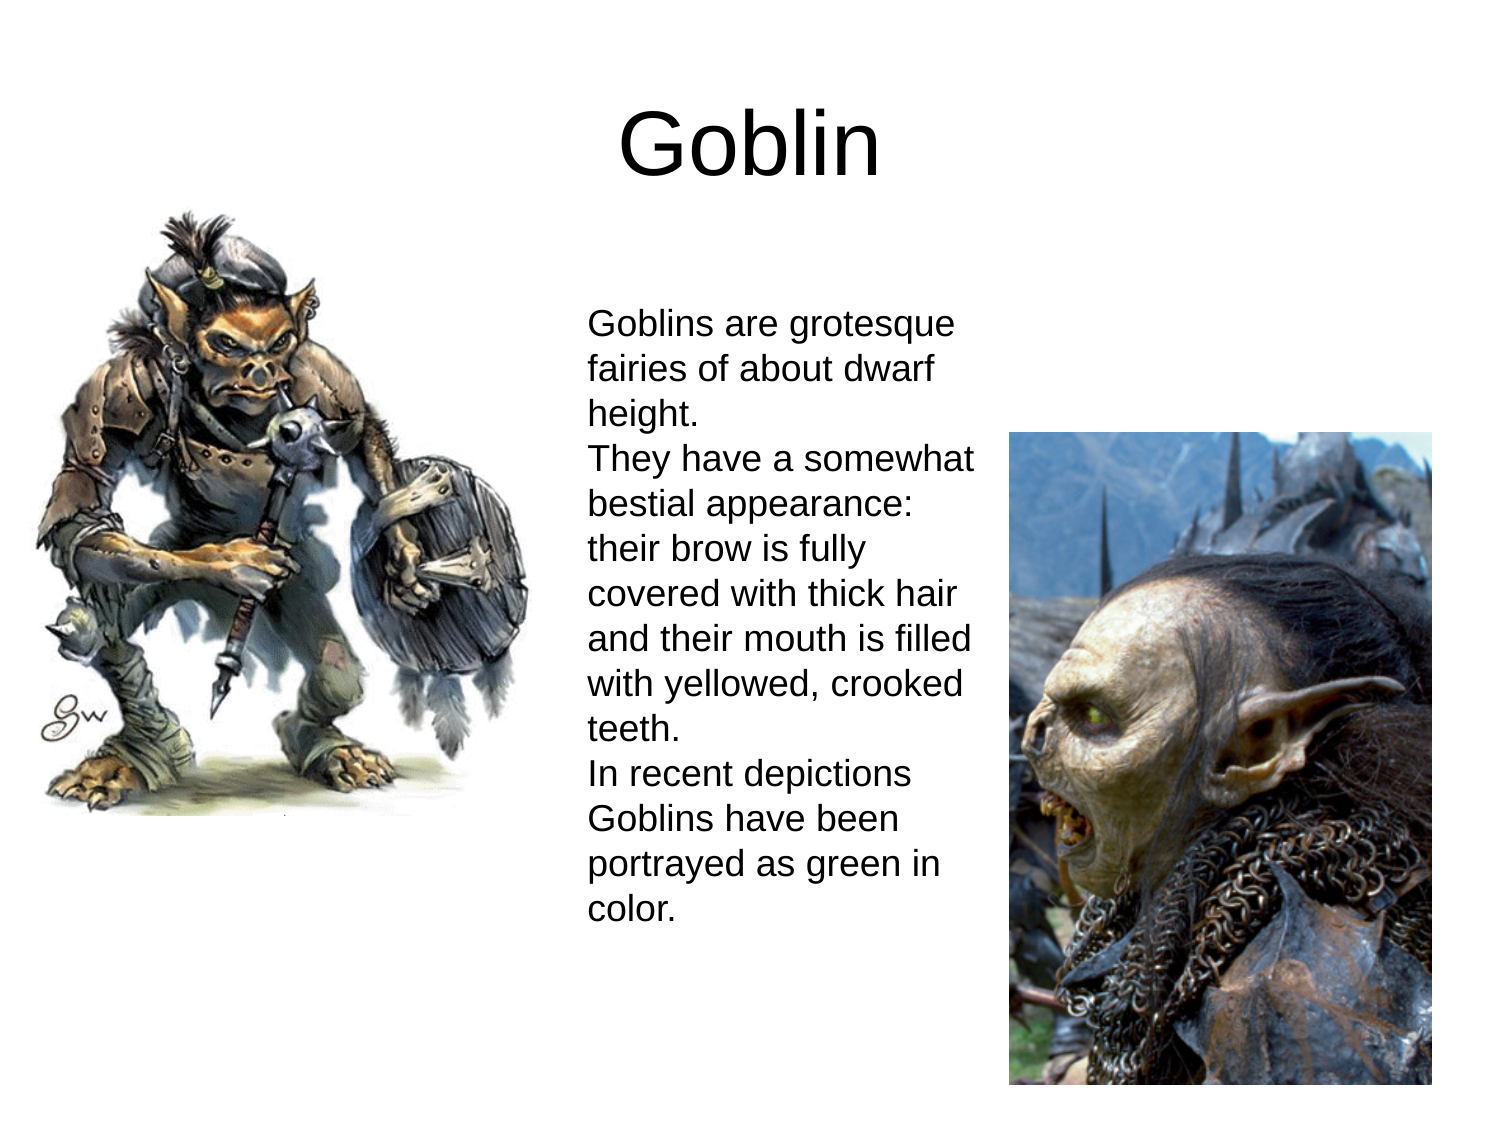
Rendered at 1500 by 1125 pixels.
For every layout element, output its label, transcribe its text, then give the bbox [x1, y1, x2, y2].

picture [29, 196, 532, 816]
picture [1009, 432, 1432, 1085]
title Goblin [75, 45, 1425, 233]
text_box Goblins are grotesque fairies of about dwarf height. They have a somewhat bestial appearance: their brow is fully covered with thick hair and their mouth is filled with yellowed, crooked teeth. In recent depictions Goblins have been portrayed as green in color. [572, 290, 1010, 937]
